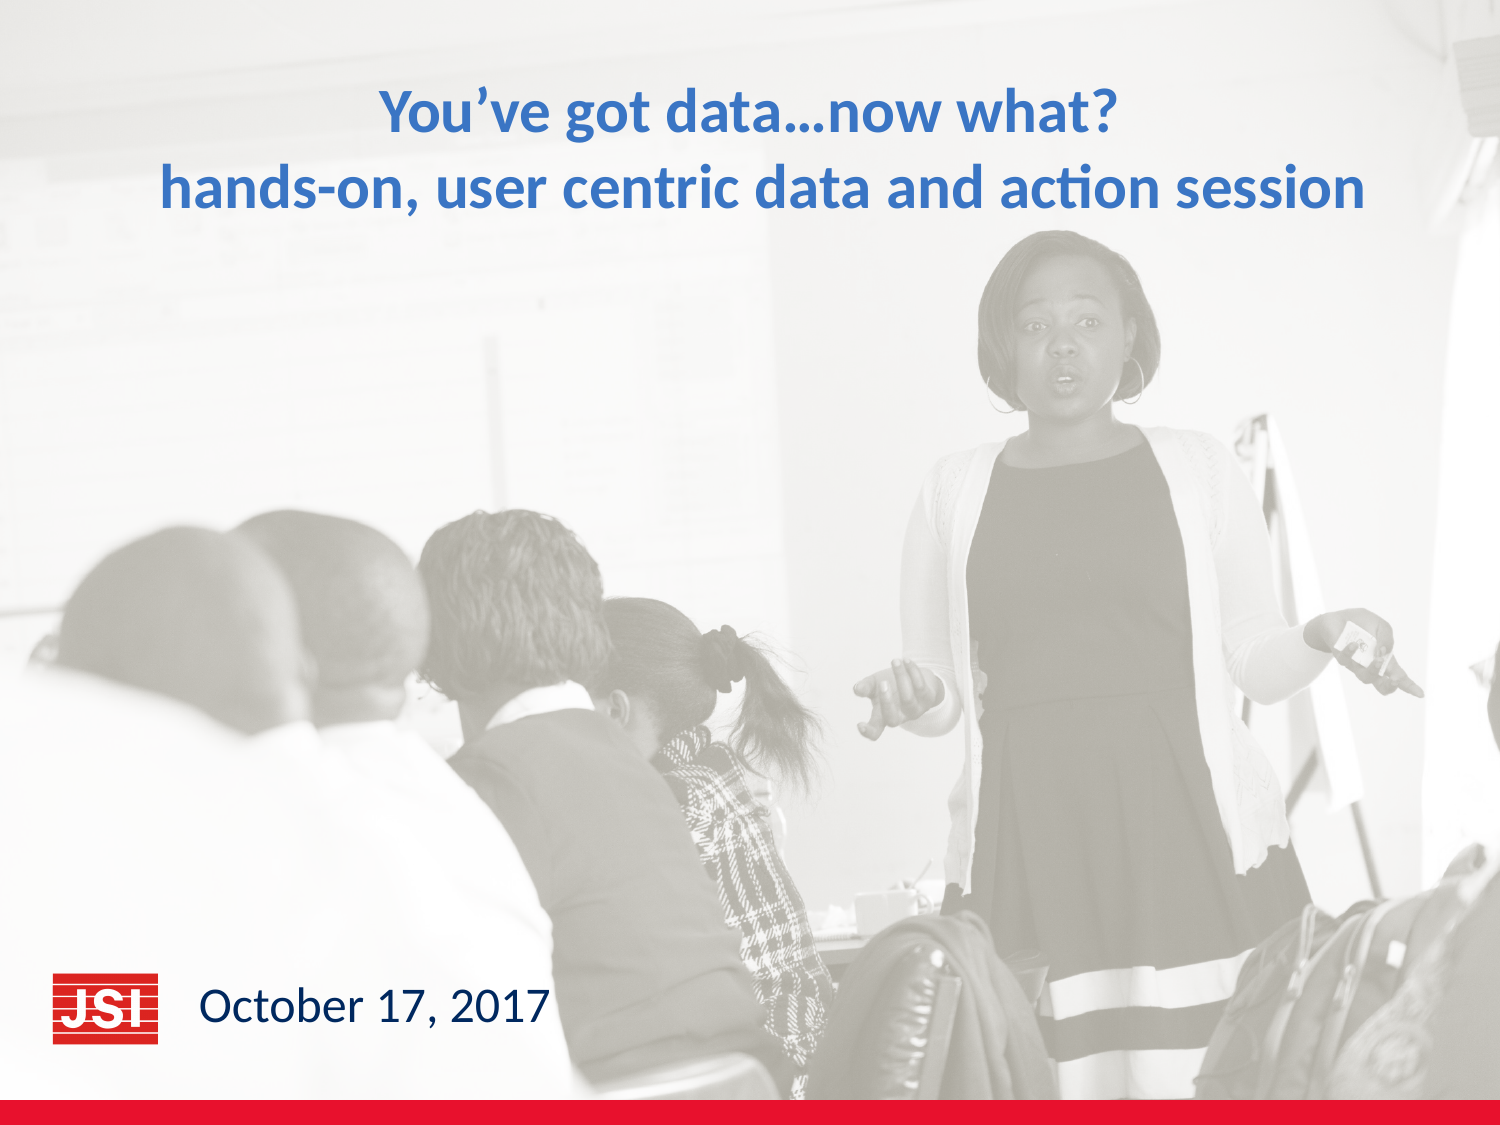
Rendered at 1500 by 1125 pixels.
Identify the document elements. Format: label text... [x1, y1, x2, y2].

subtitle October 17, 2017 [0, 875, 900, 1125]
title You’ve got data…now what? hands-on, user centric data and action session [112, 24, 1388, 267]
picture [50, 971, 161, 1047]
picture [0, 0, 1500, 1100]
